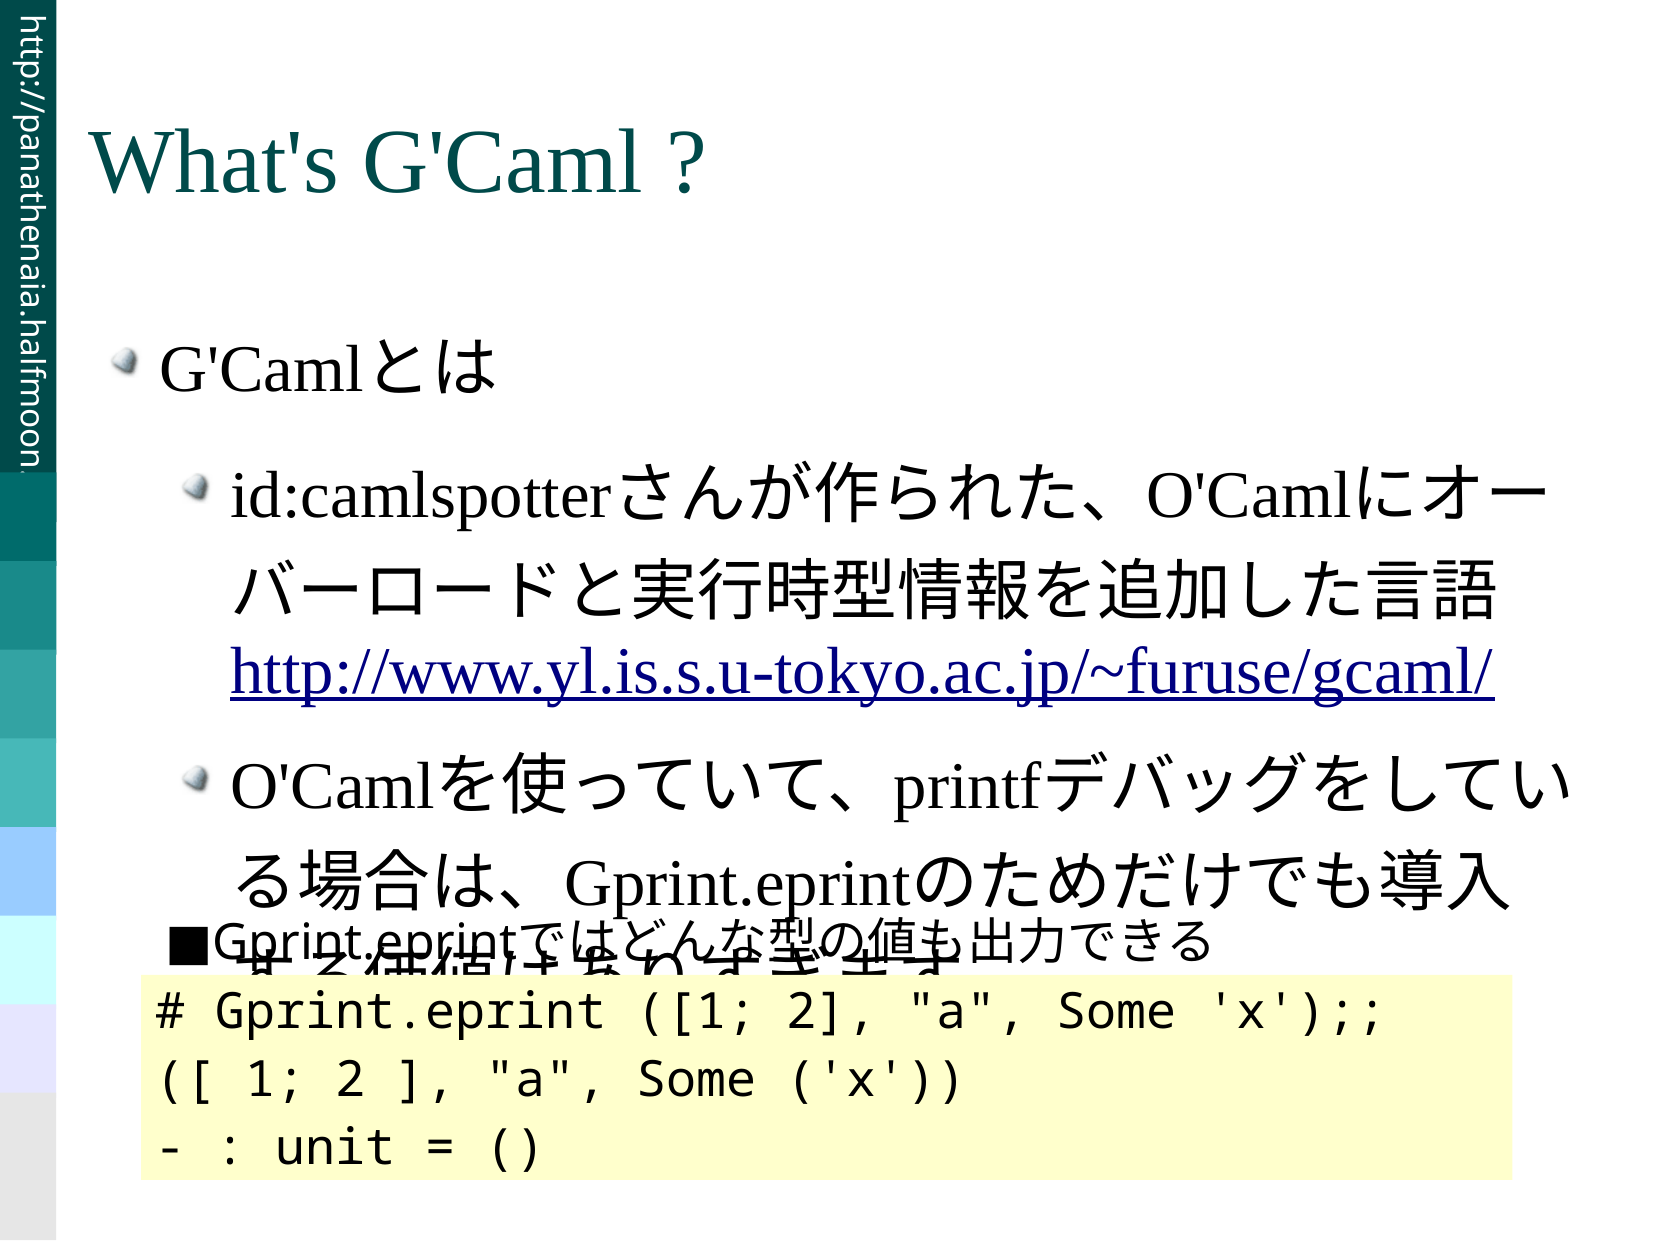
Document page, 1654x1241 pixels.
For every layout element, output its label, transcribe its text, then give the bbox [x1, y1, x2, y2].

text_box # Gprint.eprint ([1; 2], "a", Some 'x');; ([ 1; 2 ], "a", Some ('x')) - : unit = () [141, 974, 1513, 1137]
title What's G'Caml ? [88, 57, 1577, 265]
text_box ■Gprint.eprintではどんな型の値も出力できる [150, 901, 1523, 958]
list G'Camlとは id:camlspotterさんが作られた、O'Camlにオーバーロードと実行時型情報を追加した言語 http://www.yl.is.s.u-tokyo.ac.jp/~furuse/gcaml/ O'Camlを使っていて、printfデバッグをしている場合は、Gprint.eprintのためだけでも導入する価値はありすぎます [88, 313, 1577, 1133]
